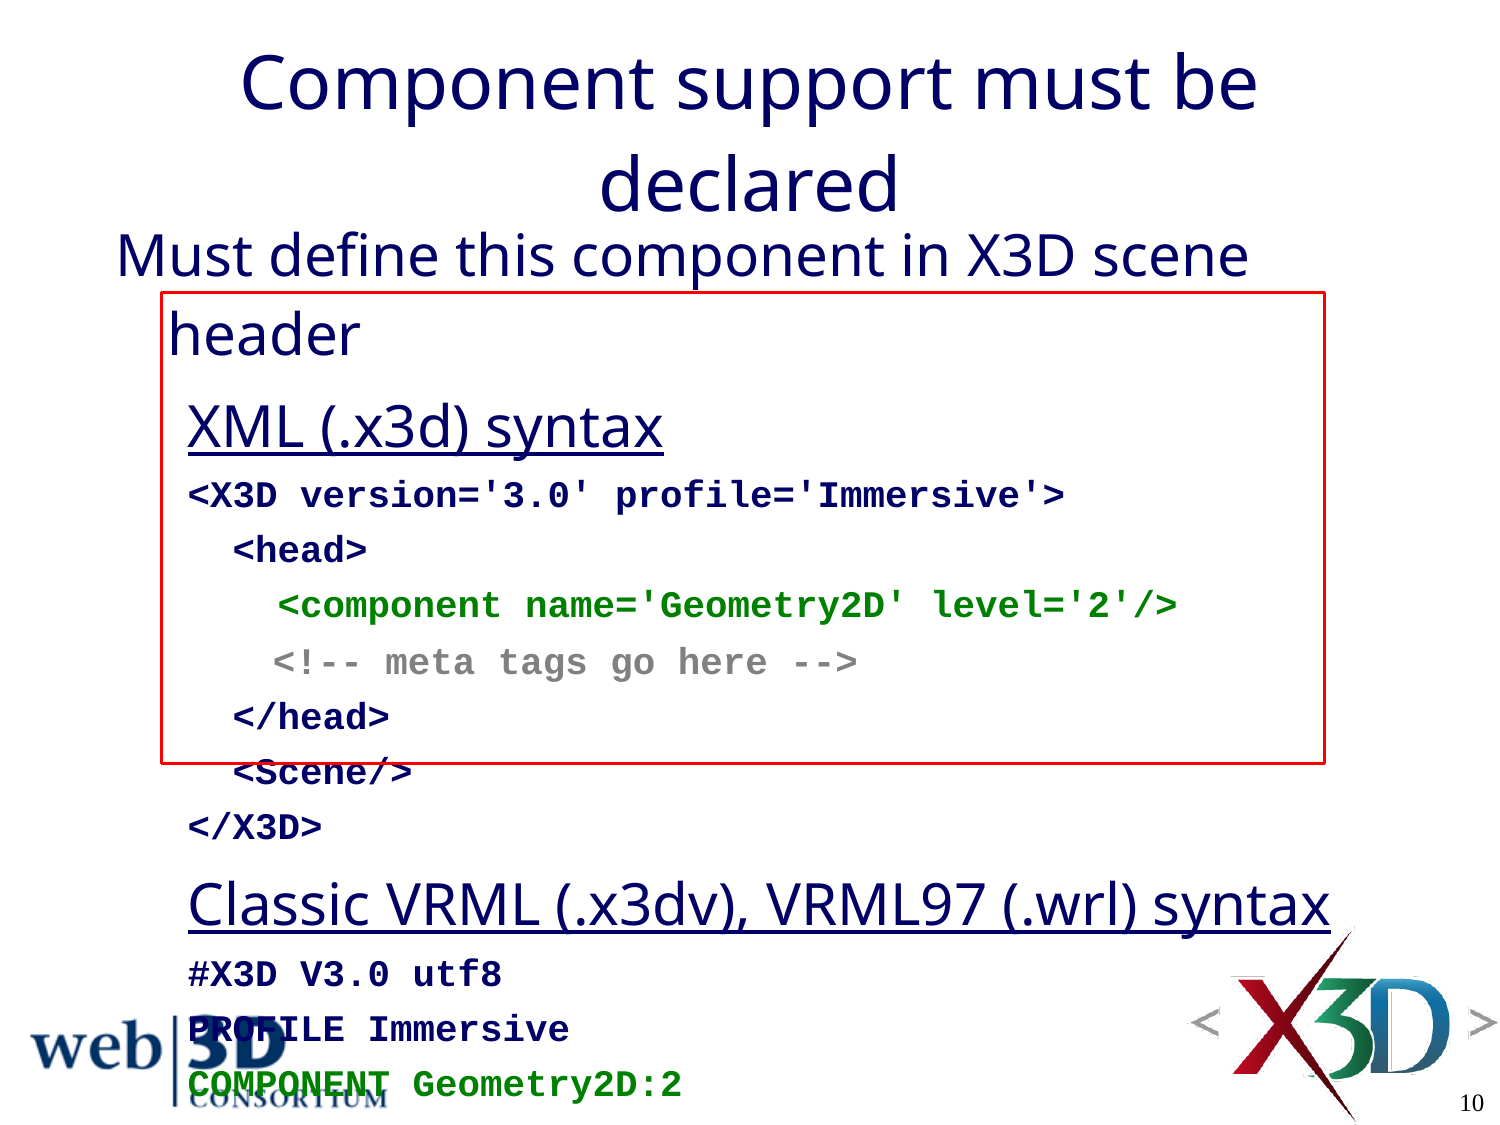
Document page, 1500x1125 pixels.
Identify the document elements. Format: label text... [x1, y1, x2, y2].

picture [1187, 926, 1500, 1125]
picture [12, 998, 413, 1118]
title Component support must be declared [112, 44, 1388, 213]
list Must define this component in X3D scene header XML (.x3d) syntax <X3D version='3.0' profile='Immersive'> <head> <component name='Geometry2D' level='2'/> <!-- meta tags go here --> </head> <Scene/> </X3D> Classic VRML (.x3dv), VRML97 (.wrl) syntax #X3D V3.0 utf8 PROFILE Immersive COMPONENT Geometry2D:2 [112, 213, 1388, 1002]
